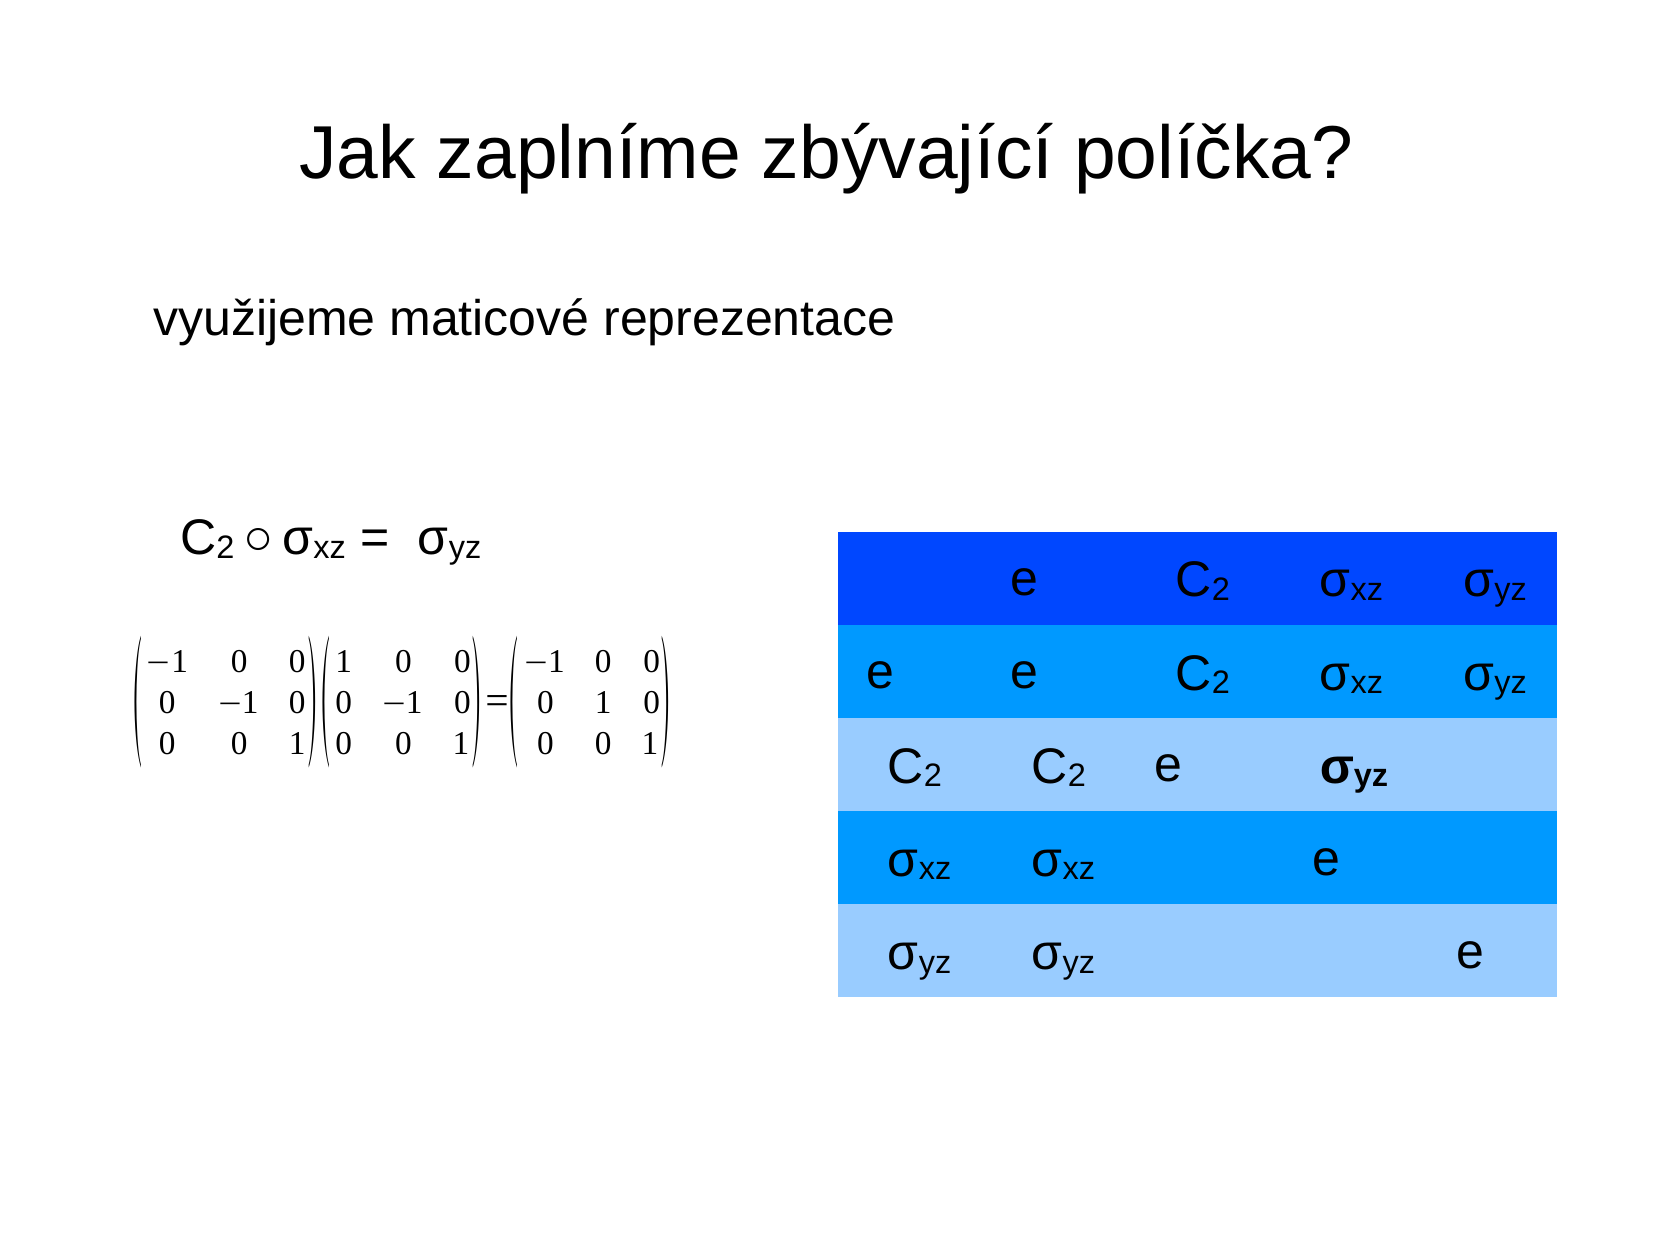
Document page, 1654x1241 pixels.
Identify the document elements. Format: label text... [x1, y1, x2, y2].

table_cell σxz [838, 811, 982, 904]
text_box C2 ○ σxz = σyz [147, 498, 562, 591]
table_cell e [1270, 811, 1413, 904]
table_cell [1413, 718, 1557, 811]
table_cell σxz [982, 811, 1126, 904]
table_cell σyz [838, 904, 982, 997]
table_cell σyz [982, 904, 1126, 997]
table_cell e [1126, 718, 1270, 811]
table_header σyz [1413, 532, 1557, 625]
table_cell σyz [1413, 625, 1557, 718]
table_cell C2 [838, 718, 982, 811]
table_cell e [982, 625, 1126, 718]
table_header [838, 532, 982, 625]
table_cell σxz [1270, 625, 1413, 718]
table_cell C2 [982, 718, 1126, 811]
table_cell e [1413, 904, 1557, 997]
table_header e [982, 532, 1126, 625]
list využijeme maticové reprezentace [82, 290, 1571, 1094]
title Jak zaplníme zbývající políčka? [82, 56, 1571, 250]
table_cell e [838, 625, 982, 718]
table_cell [1413, 811, 1557, 904]
table_header C2 [1126, 532, 1270, 625]
table_cell σyz [1270, 718, 1413, 811]
table_cell [1270, 904, 1413, 997]
table_cell [1126, 904, 1270, 997]
chart [126, 633, 681, 768]
table_header σxz [1270, 532, 1413, 625]
table_cell [1126, 811, 1270, 904]
table_cell C2 [1126, 625, 1270, 718]
